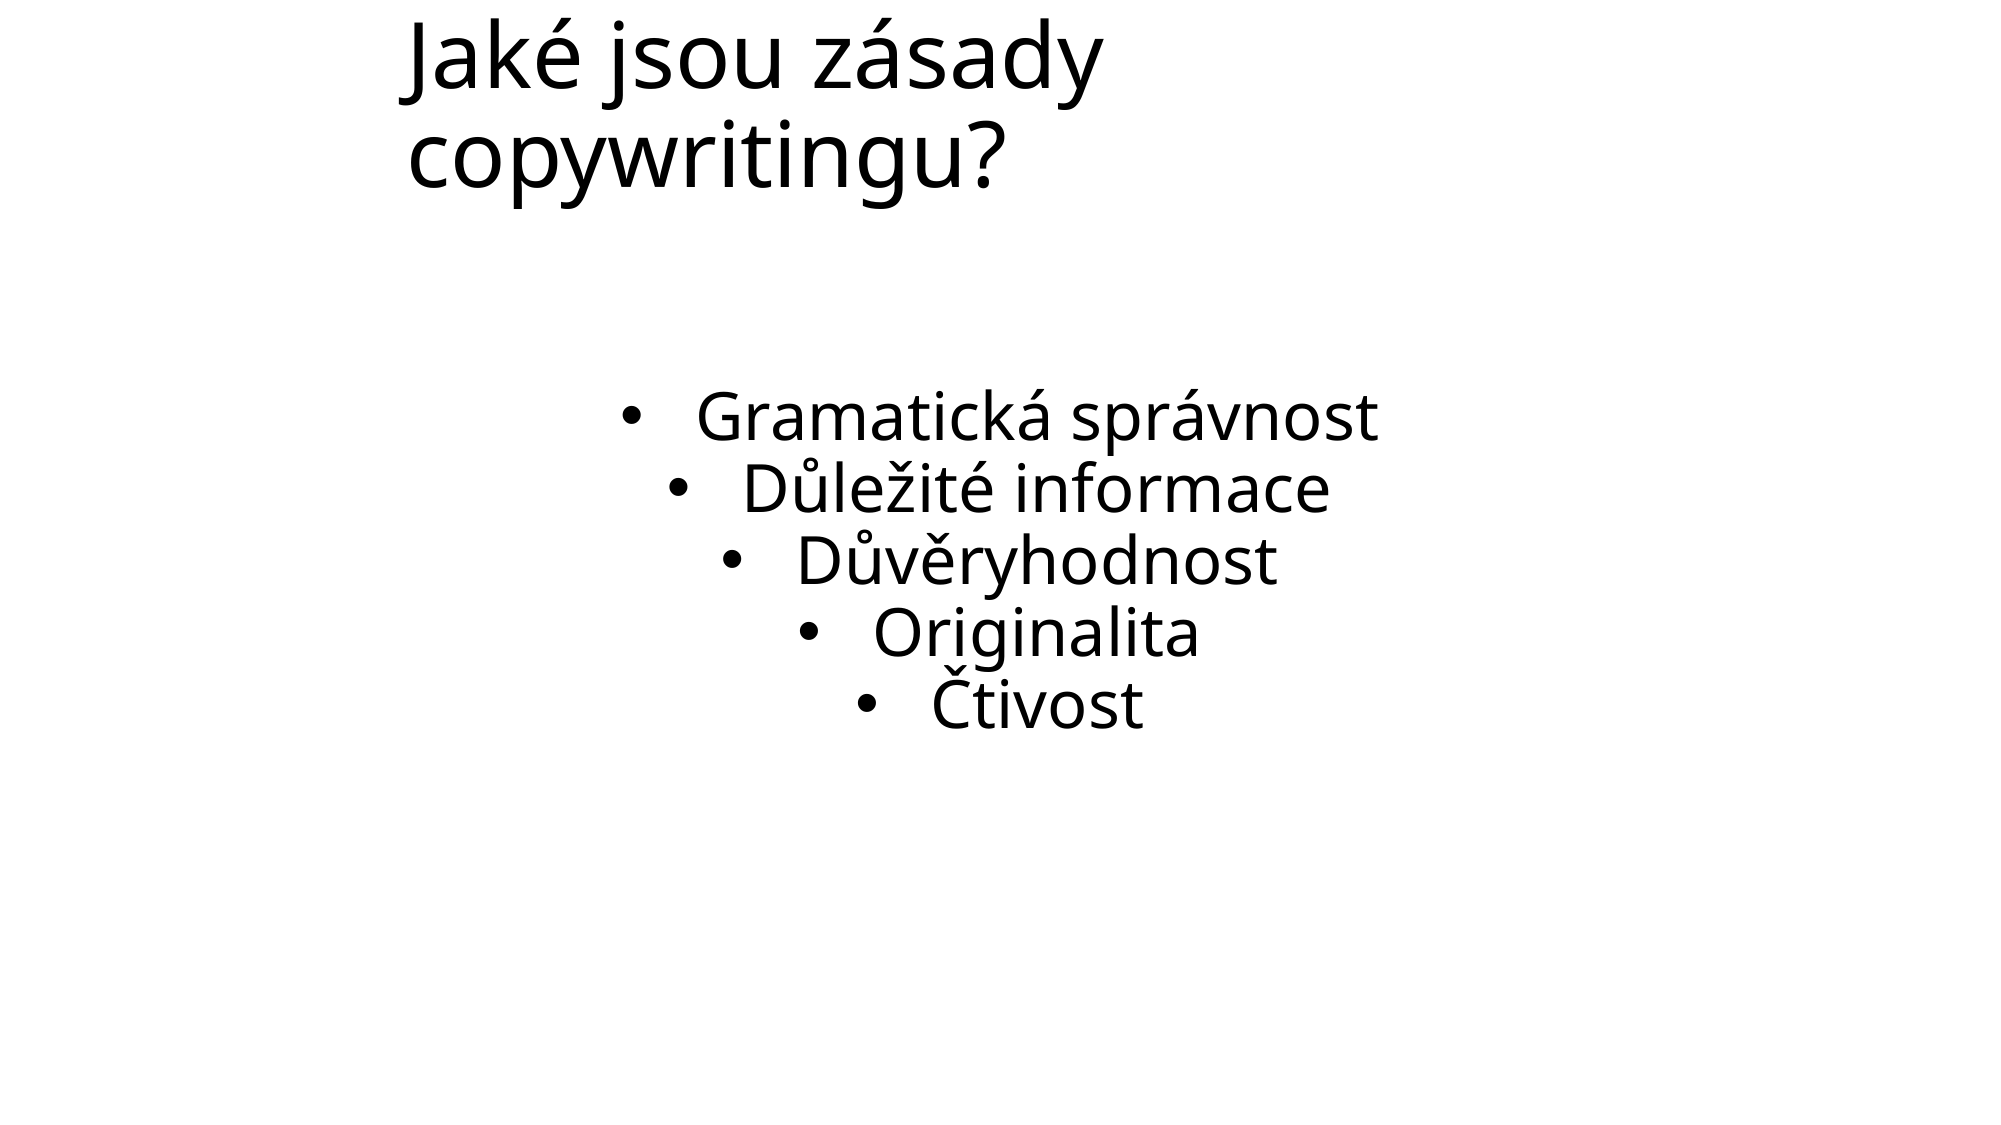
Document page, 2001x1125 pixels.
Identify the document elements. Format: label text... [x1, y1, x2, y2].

text_box Jaké jsou zásady copywritingu? [391, 0, 1599, 218]
text_box Gramatická správnost Důležité informace Důvěryhodnost Originalita Čtivost [204, 311, 1795, 814]
